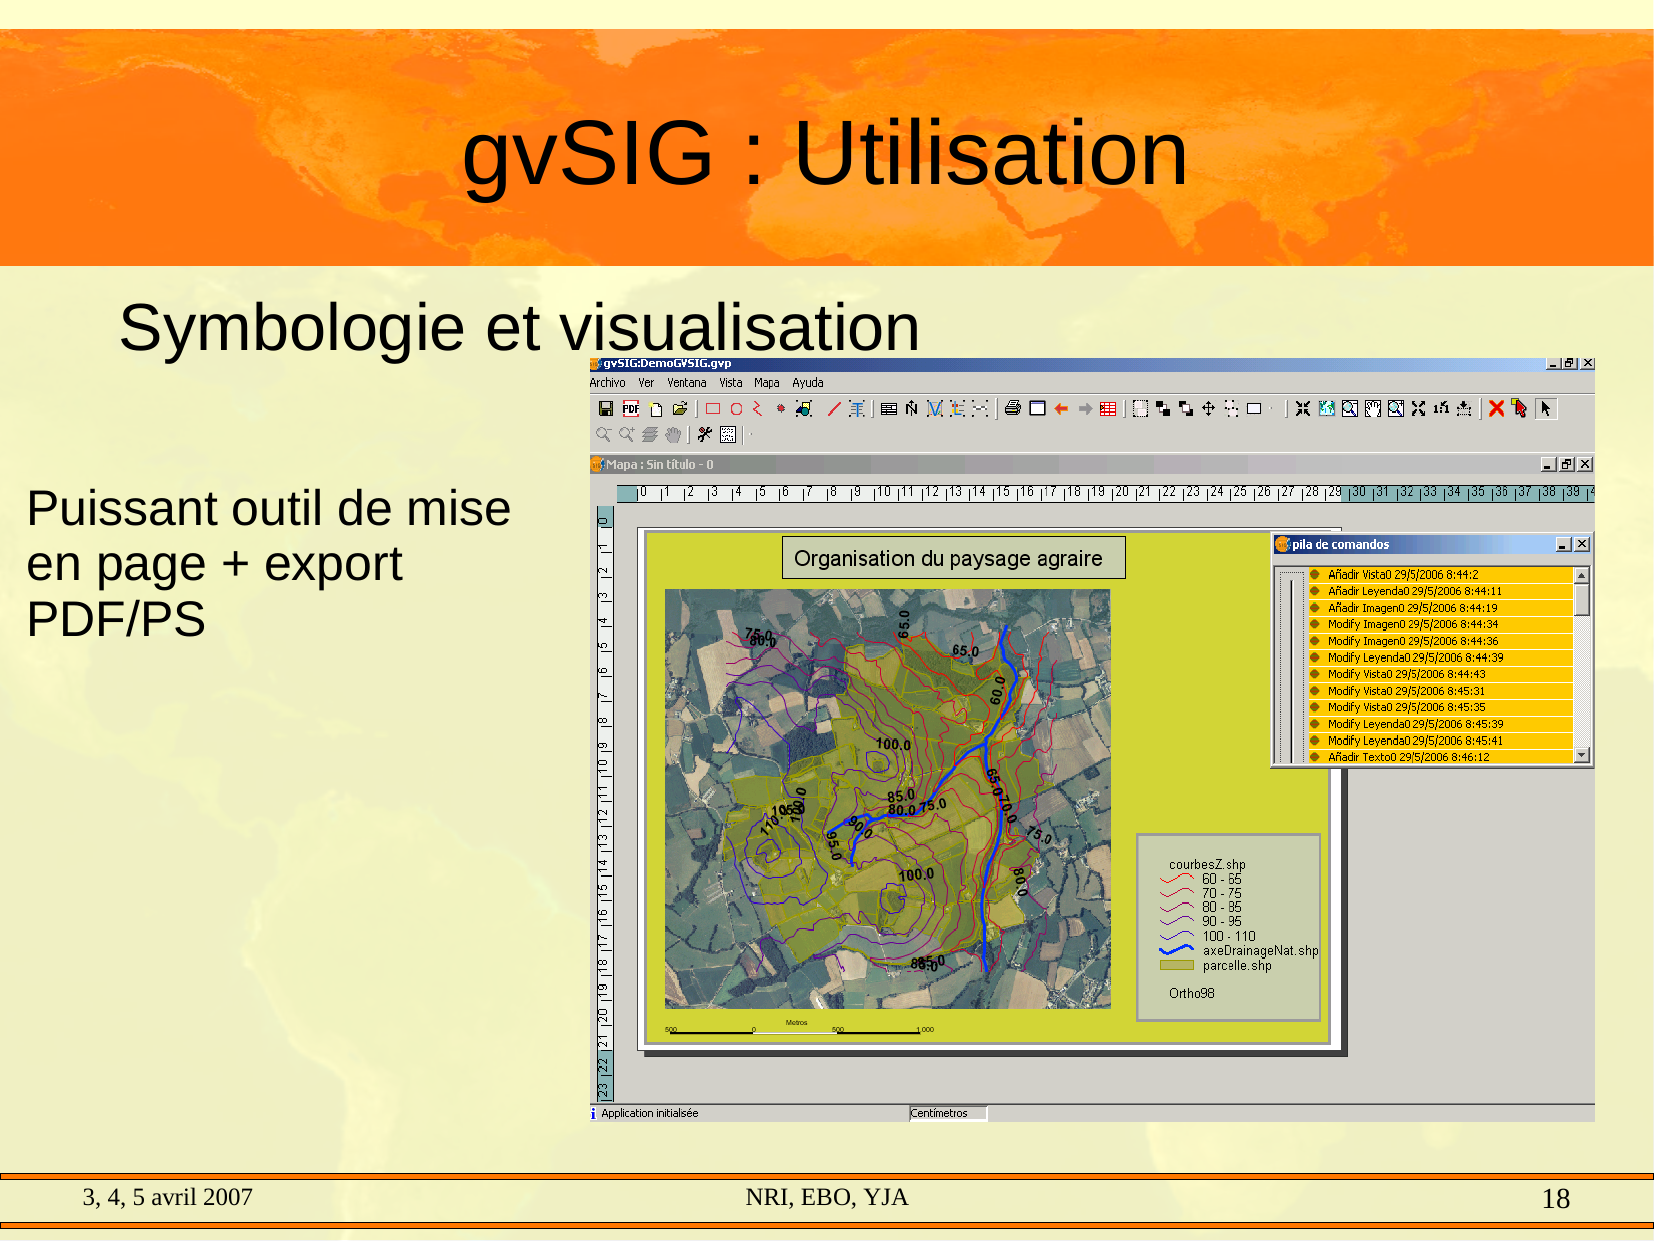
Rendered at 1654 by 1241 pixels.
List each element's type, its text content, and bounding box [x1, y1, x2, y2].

picture [590, 358, 1595, 1123]
title gvSIG : Utilisation [82, 49, 1571, 257]
picture [0, 29, 1654, 266]
list Symbologie et visualisation [82, 290, 1571, 1109]
text_box Puissant outil de mise en page + export PDF/PS [11, 472, 544, 655]
